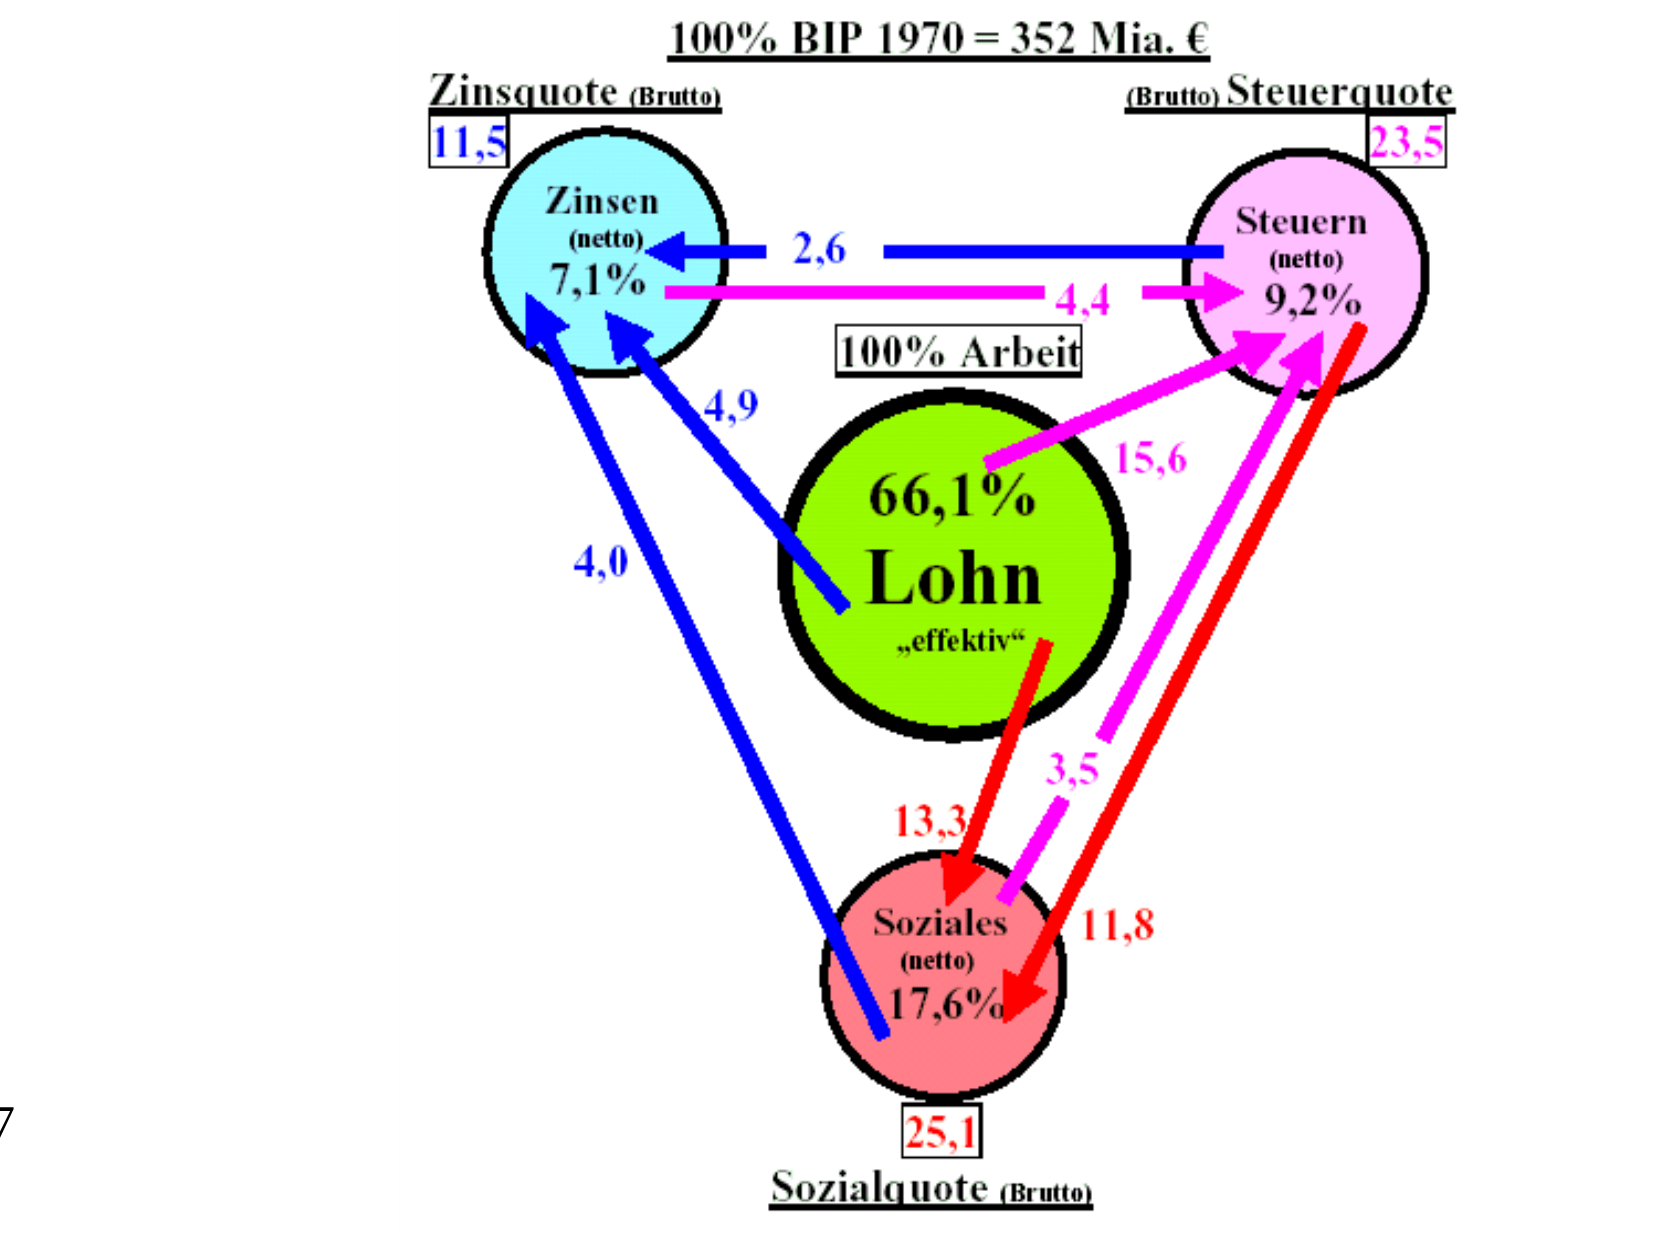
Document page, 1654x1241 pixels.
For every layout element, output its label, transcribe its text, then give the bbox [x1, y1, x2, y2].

picture [398, 2, 1525, 1236]
text_box <Foliennummer> [0, 1095, 318, 1157]
